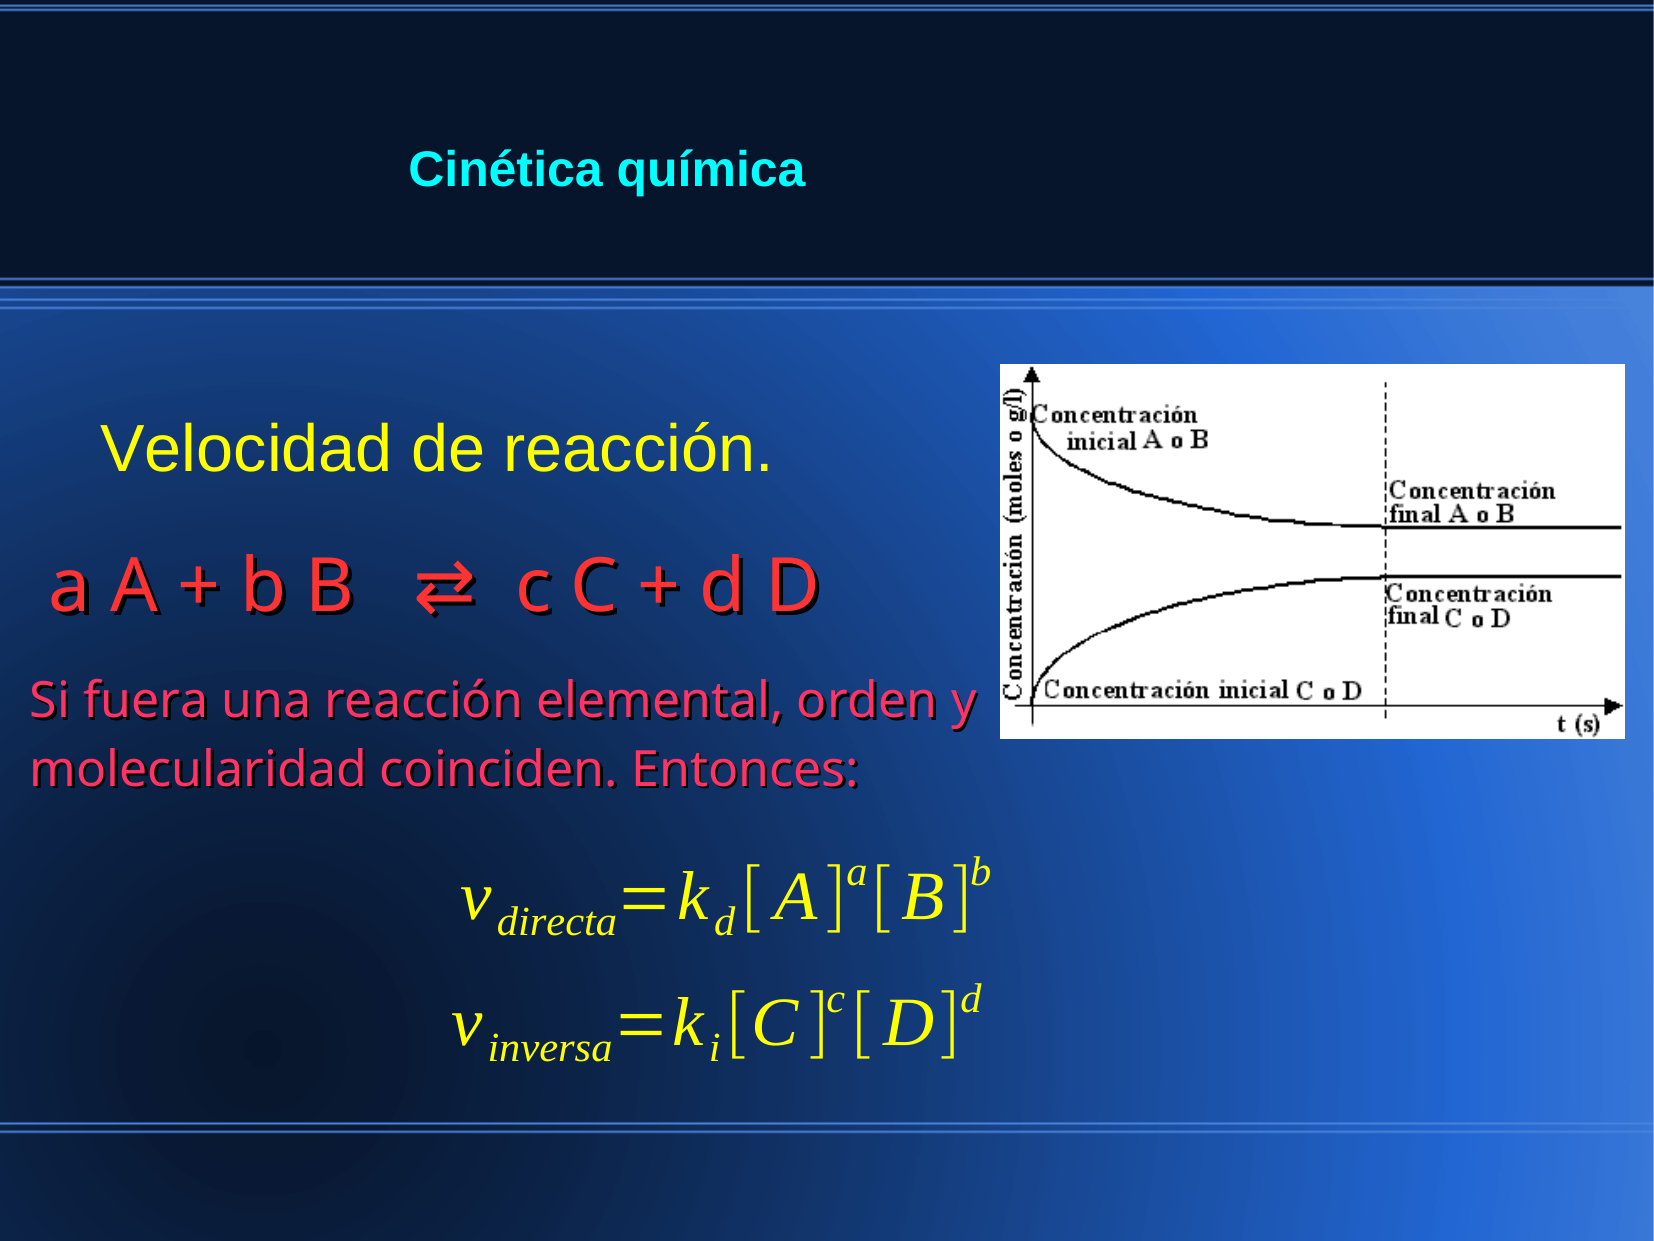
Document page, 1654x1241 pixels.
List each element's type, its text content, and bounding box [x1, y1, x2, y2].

chart [452, 848, 999, 945]
list Velocidad de reacción. [29, 306, 1595, 531]
text_box Si fuera una reacción elemental, orden y molecularidad coinciden. Entonces: [29, 664, 1004, 840]
title Cinética química [32, 118, 1182, 220]
text_box a A + b B ⇄ c C + d D [29, 531, 1063, 650]
picture [0, 0, 1654, 1241]
chart [442, 974, 990, 1072]
